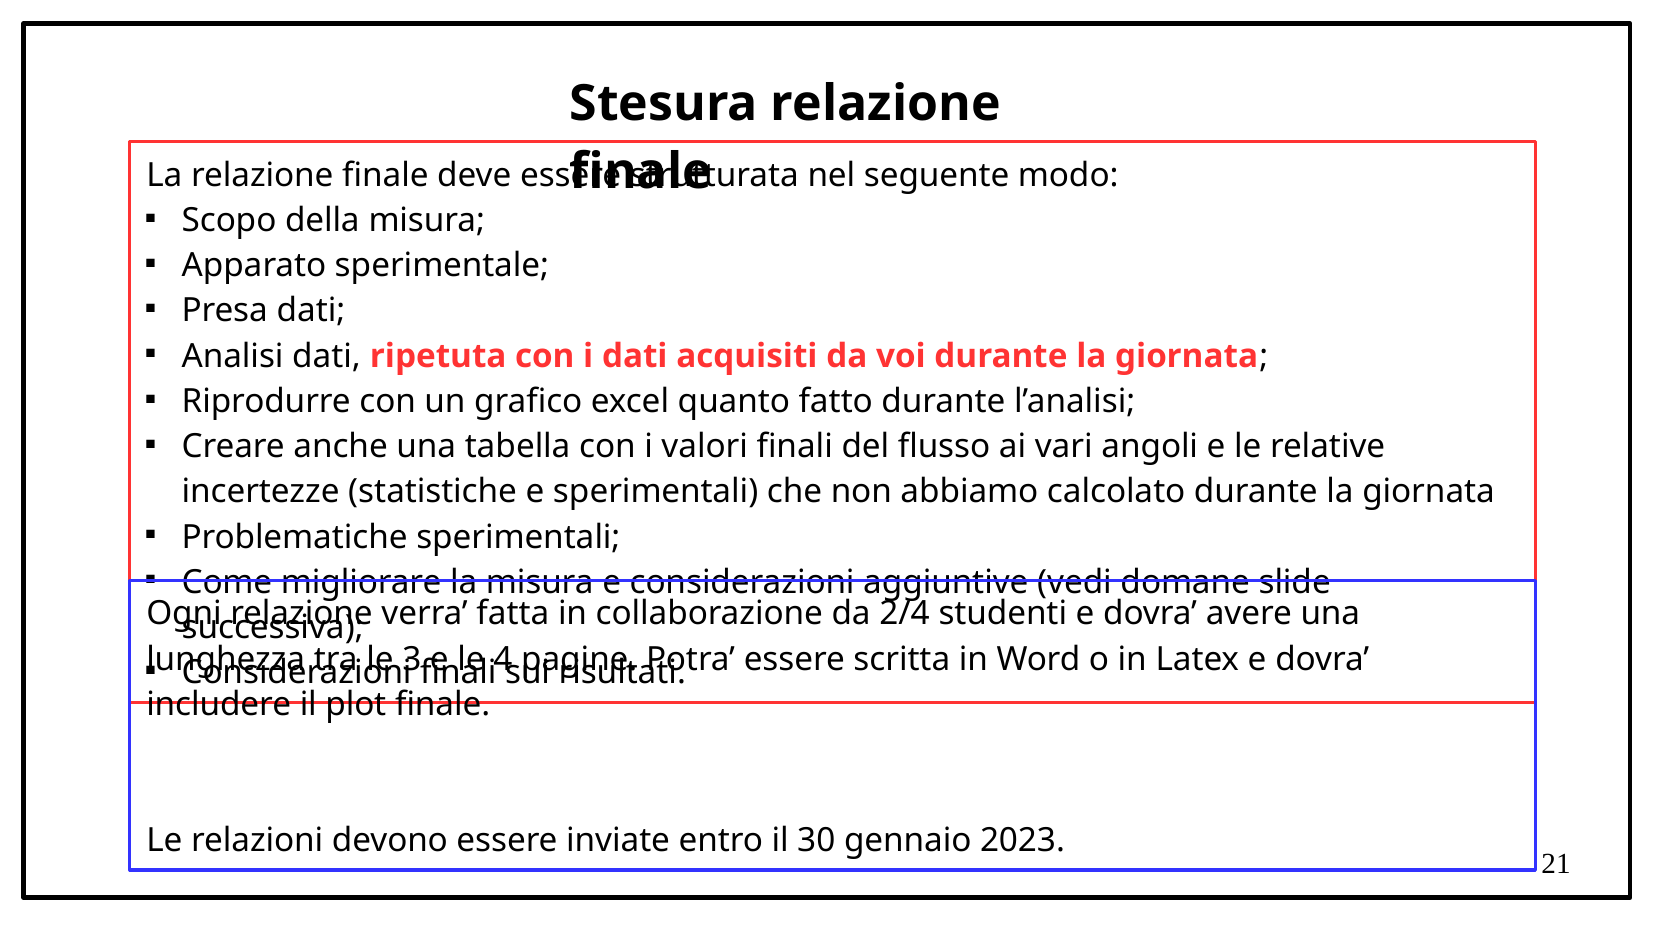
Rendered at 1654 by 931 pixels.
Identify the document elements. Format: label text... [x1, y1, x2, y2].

text_box La relazione finale deve essere strutturata nel seguente modo: Scopo della misura; Apparato sperimentale; Presa dati; Analisi dati, ripetuta con i dati acquisiti da voi durante la giornata; Riprodurre con un grafico excel quanto fatto durante l’analisi; Creare anche una tabella con i valori finali del flusso ai vari angoli e le relative incertezze (statistiche e sperimentali) che non abbiamo calcolato durante la giornata Problematiche sperimentali; Come migliorare la misura e considerazioni aggiuntive (vedi domane slide successiva); Considerazioni finali sui risultati. [129, 141, 1536, 570]
text_box Stesura relazione finale [555, 59, 1158, 130]
text_box Ogni relazione verra’ fatta in collaborazione da 2/4 studenti e dovra’ avere una lunghezza tra le 3 e le 4 pagine. Potra’ essere scritta in Word o in Latex e dovra’ includere il plot finale. Le relazioni devono essere inviate entro il 30 gennaio 2023. [129, 580, 1536, 815]
